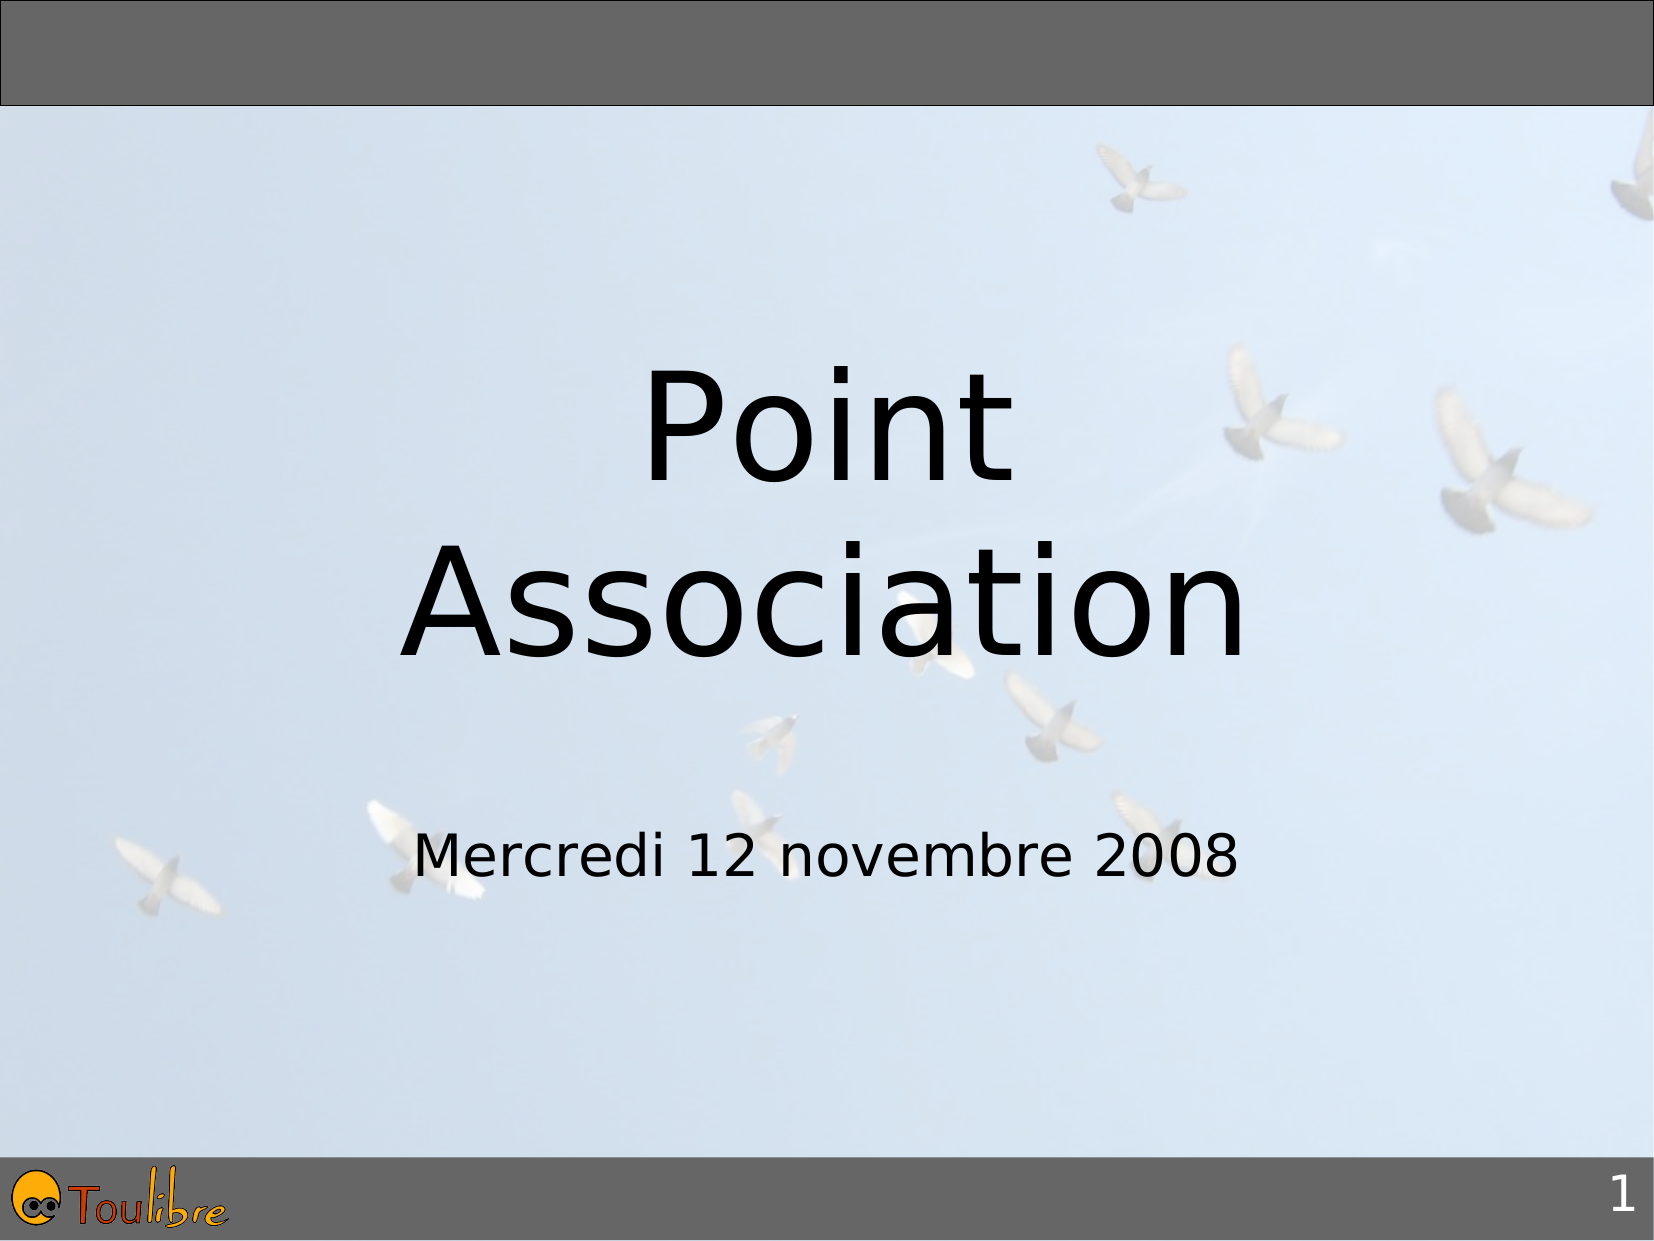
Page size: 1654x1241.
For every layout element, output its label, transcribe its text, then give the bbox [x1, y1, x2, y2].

picture [11, 1165, 229, 1228]
text_box Point Association Mercredi 12 novembre 2008 [0, 334, 1654, 898]
